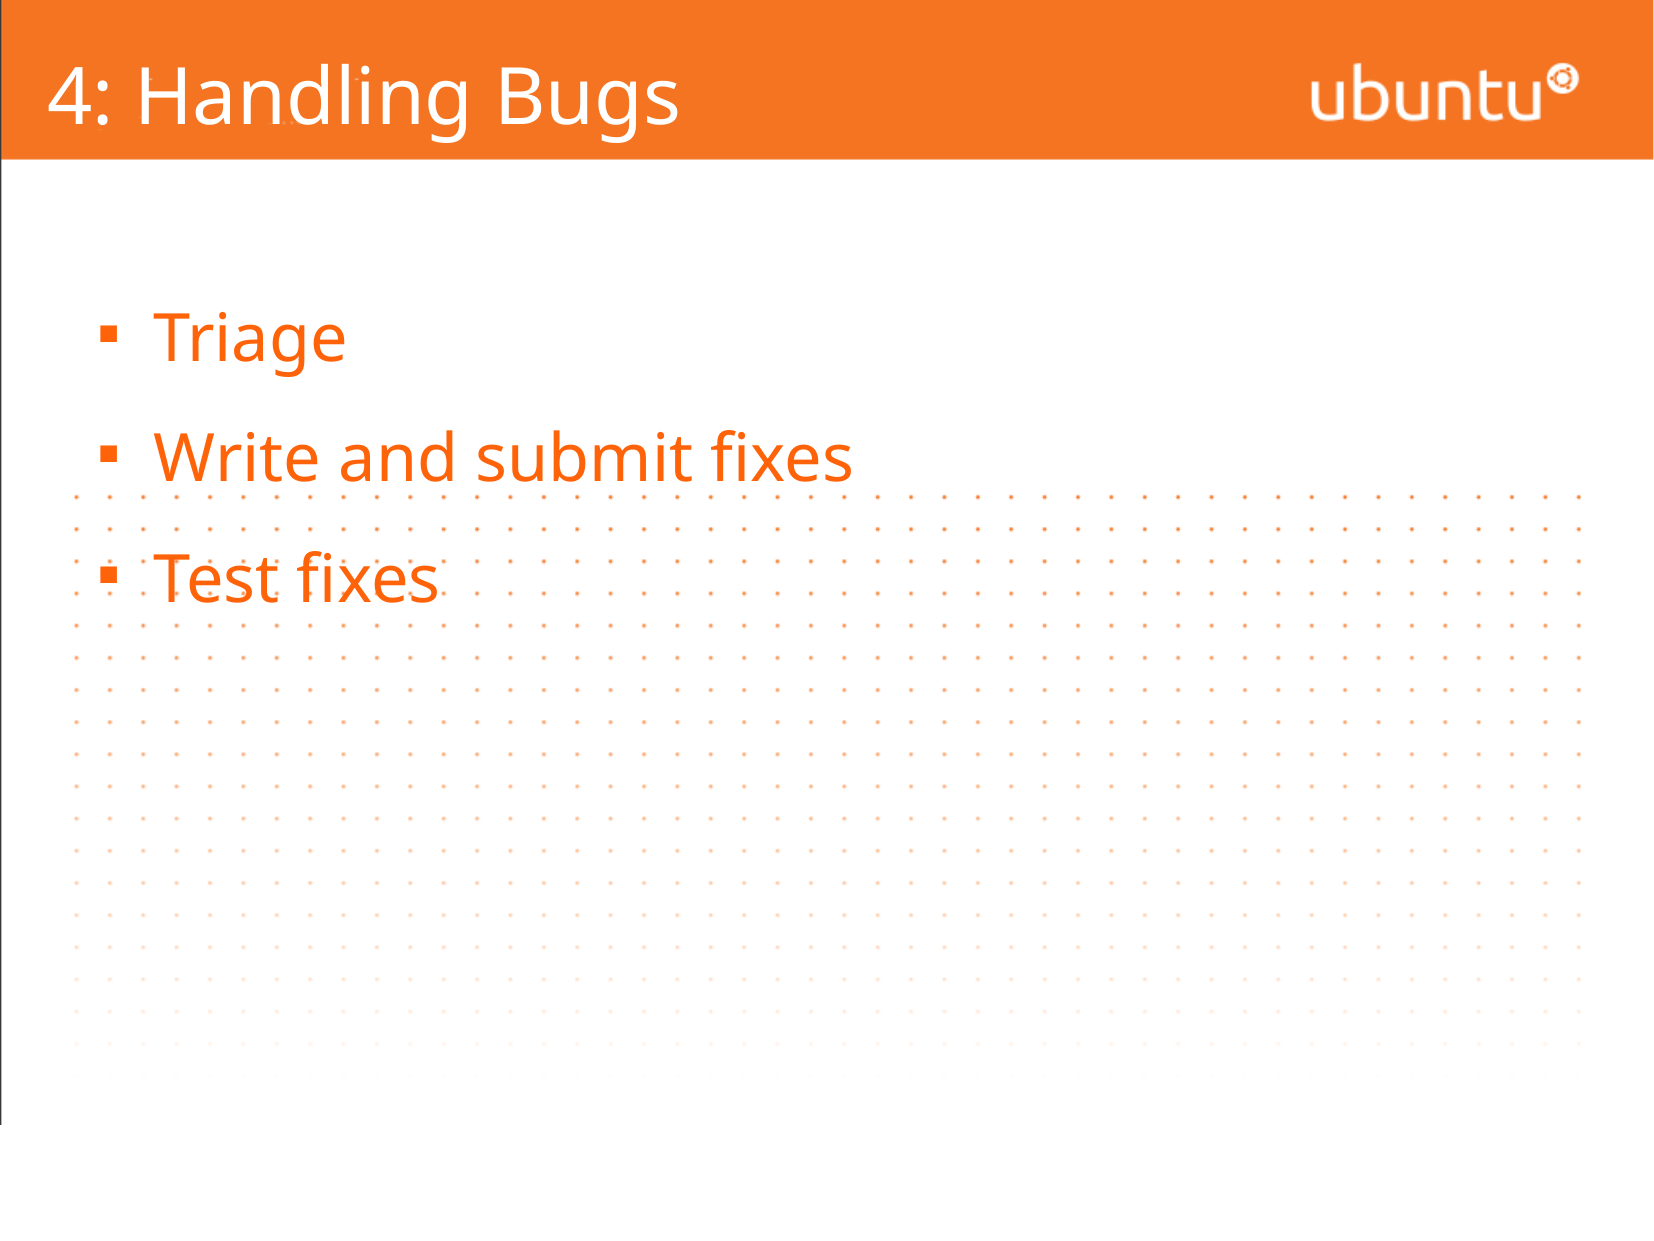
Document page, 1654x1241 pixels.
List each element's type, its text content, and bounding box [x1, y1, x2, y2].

list Triage Write and submit fixes Test fixes [82, 290, 1571, 1010]
title 4: Handling Bugs [47, 29, 1276, 158]
picture [0, 0, 1654, 1125]
